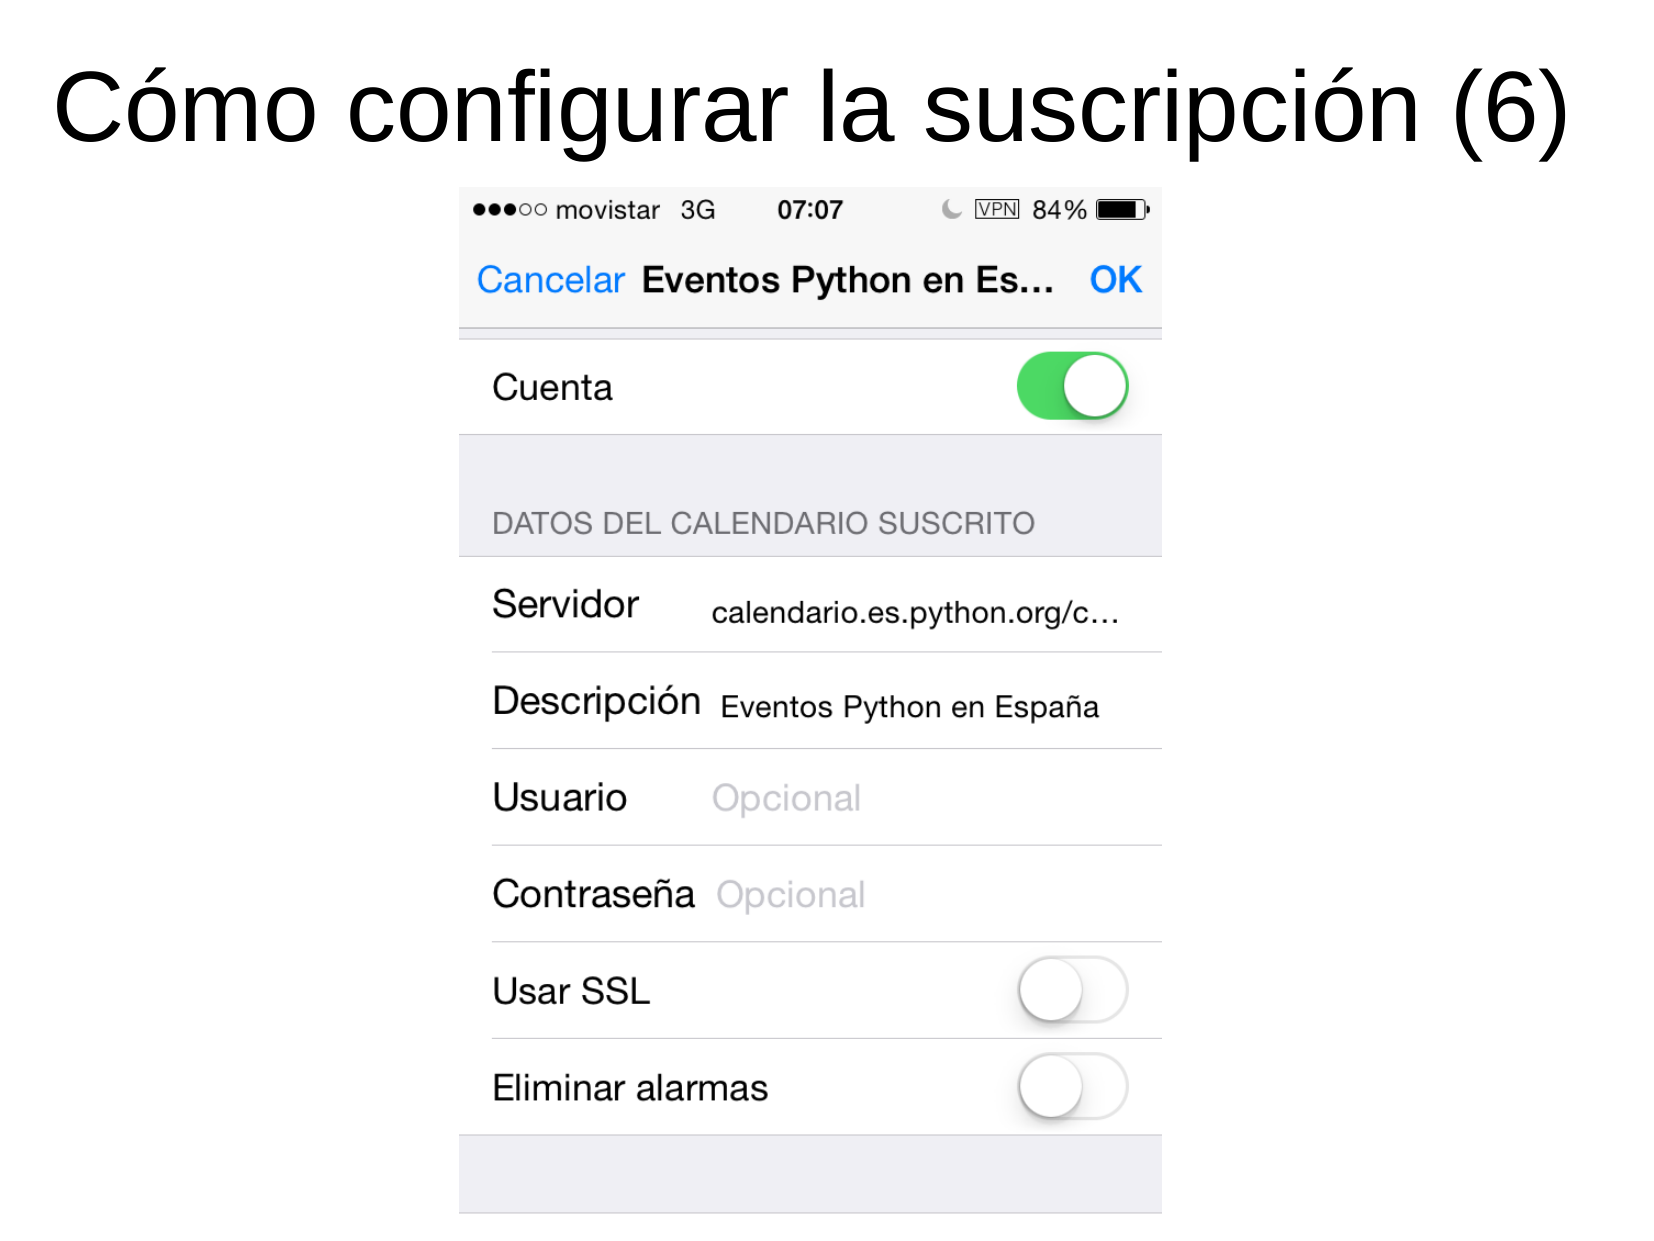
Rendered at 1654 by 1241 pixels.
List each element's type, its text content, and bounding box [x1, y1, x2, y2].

text_box Cómo configurar la suscripción (6) [37, 43, 1613, 171]
picture [459, 187, 1162, 1241]
